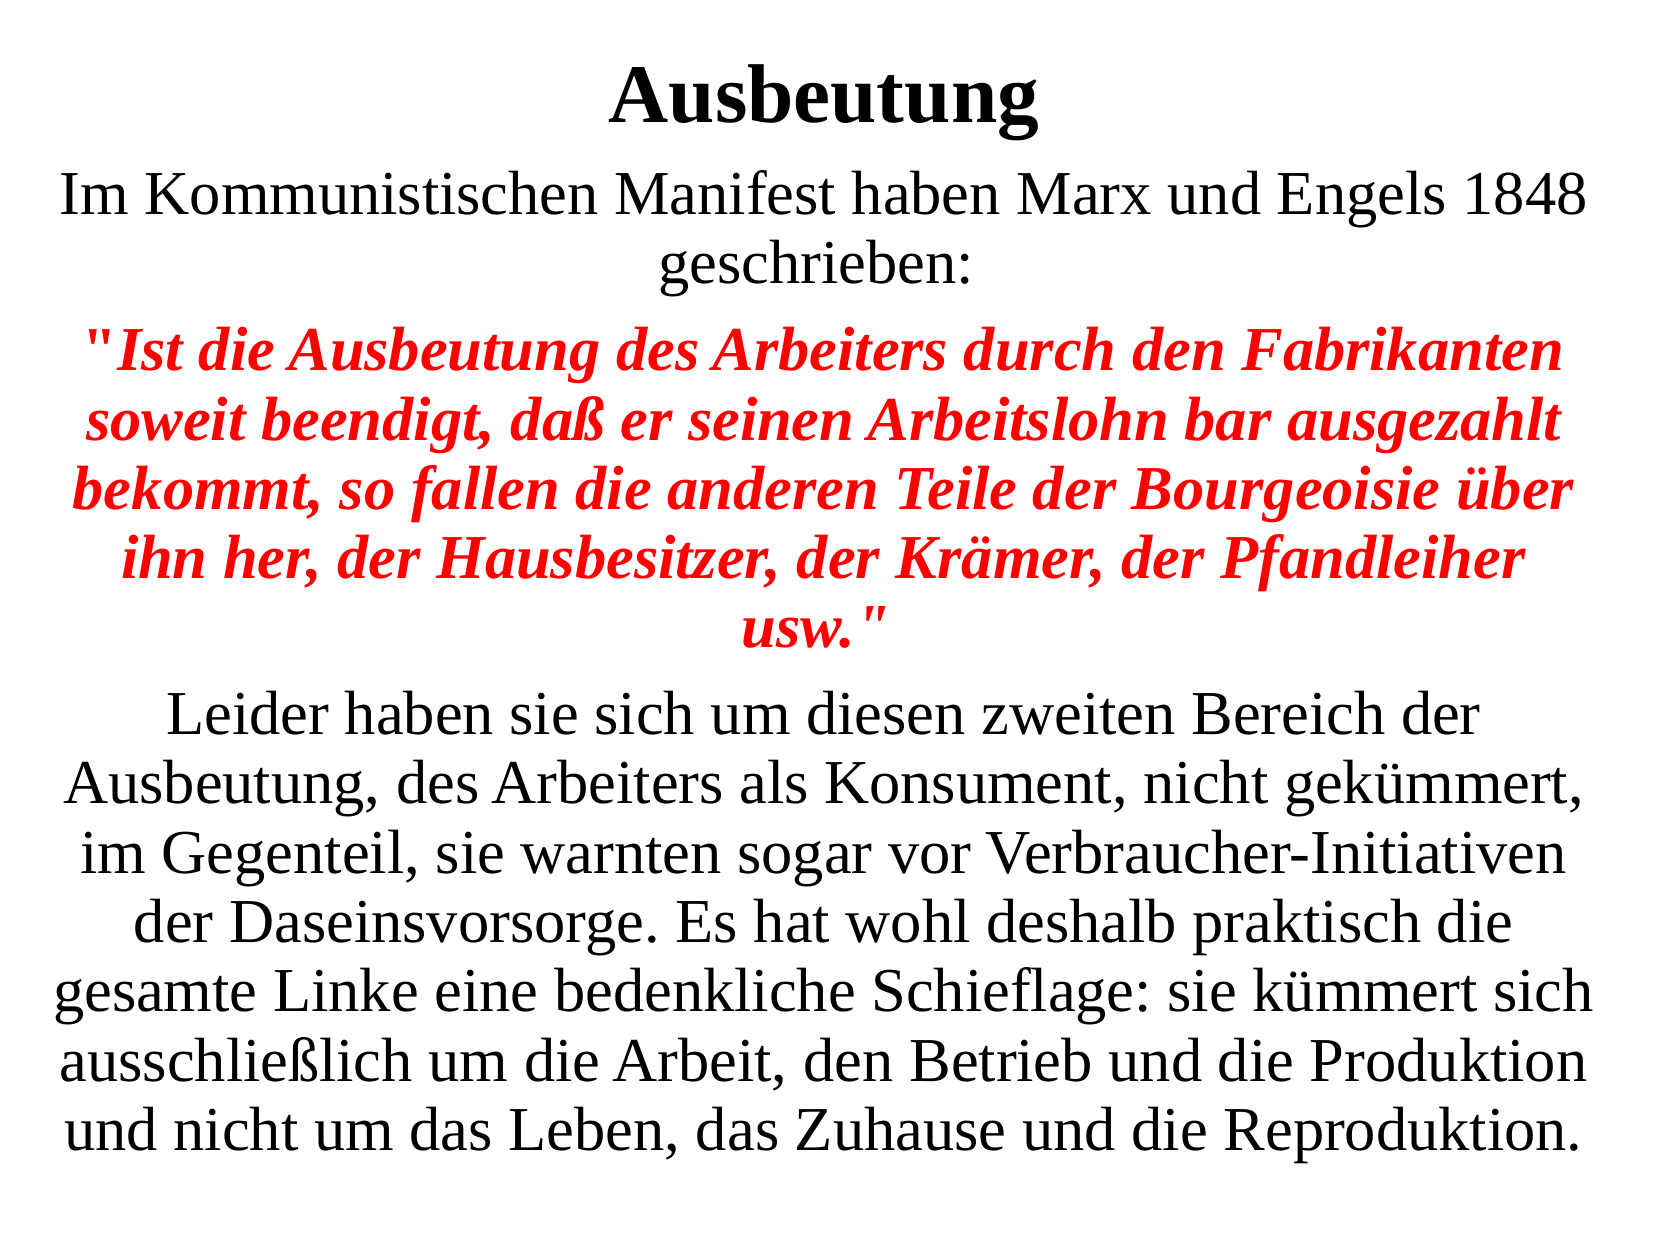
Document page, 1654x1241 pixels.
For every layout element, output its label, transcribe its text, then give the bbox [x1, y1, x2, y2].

text_box Ausbeutung Im Kommunistischen Manifest haben Marx und Engels 1848 geschrieben: "Ist die Ausbeutung des Arbeiters durch den Fabrikanten soweit beendigt, daß er seinen Arbeitslohn bar ausgezahlt bekommt, so fallen die anderen Teile der Bourgeoisie über ihn her, der Hausbesitzer, der Krämer, der Pfandleiher usw." Leider haben sie sich um diesen zweiten Bereich der Ausbeutung, des Arbeiters als Konsument, nicht gekümmert, im Gegenteil, sie warnten sogar vor Verbraucher-Initiativen der Daseinsvorsorge. Es hat wohl deshalb praktisch die gesamte Linke eine bedenkliche Schieflage: sie kümmert sich ausschließlich um die Arbeit, den Betrieb und die Produktion und nicht um das Leben, das Zuhause und die Reproduktion. [38, 41, 1623, 1172]
